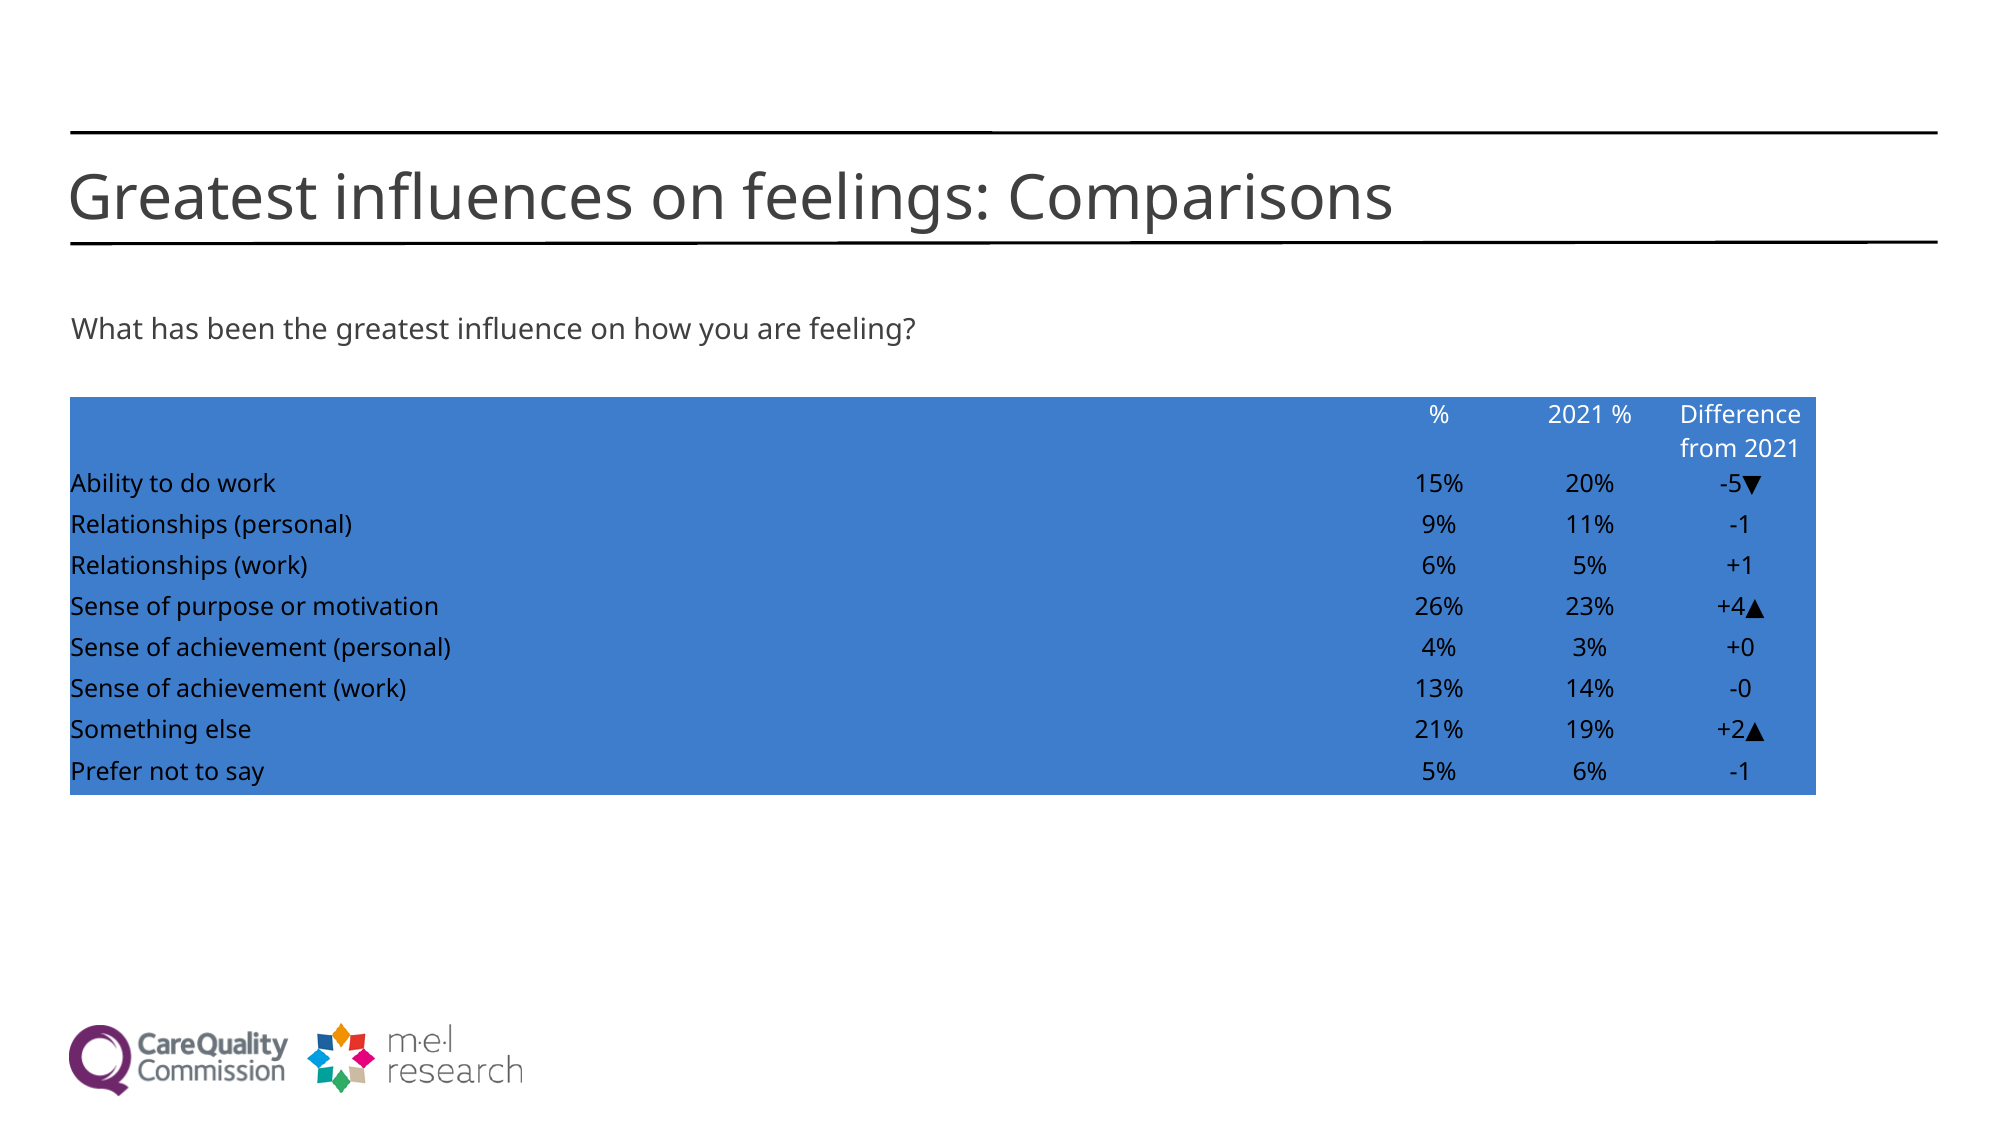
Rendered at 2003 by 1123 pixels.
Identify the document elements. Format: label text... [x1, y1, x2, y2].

table_cell 21% [1364, 712, 1515, 753]
table_cell 6% [1515, 753, 1665, 795]
table_cell Prefer not to say [70, 753, 1364, 795]
table_header 2021 % [1515, 397, 1665, 466]
table_cell 3% [1515, 630, 1665, 671]
table_cell 11% [1515, 507, 1665, 548]
table_cell -1 [1665, 753, 1816, 795]
table_cell 14% [1515, 671, 1665, 712]
table_header Difference from 2021 [1665, 397, 1816, 466]
table_cell 23% [1515, 589, 1665, 630]
table_cell 15% [1364, 466, 1515, 507]
table_cell 9% [1364, 507, 1515, 548]
table_cell -5▼ [1665, 466, 1816, 507]
table_cell Relationships (personal) [70, 507, 1364, 548]
table_cell Relationships (work) [70, 548, 1364, 589]
table_cell Sense of achievement (personal) [70, 630, 1364, 671]
table_cell Ability to do work [70, 466, 1364, 507]
title Greatest influences on feelings: Comparisons [67, 143, 1935, 232]
table_cell 5% [1364, 753, 1515, 795]
text_box What has been the greatest influence on how you are feeling? [71, 302, 1426, 345]
table_header [70, 397, 1364, 466]
table_cell +4▲ [1665, 589, 1816, 630]
picture [307, 1023, 522, 1093]
table_cell 19% [1515, 712, 1665, 753]
table_cell 26% [1364, 589, 1515, 630]
table_cell +1 [1665, 548, 1816, 589]
table_cell 4% [1364, 630, 1515, 671]
table_cell Sense of achievement (work) [70, 671, 1364, 712]
table_header % [1364, 397, 1515, 466]
table_cell Something else [70, 712, 1364, 753]
table_cell 6% [1364, 548, 1515, 589]
table_cell +0 [1665, 630, 1816, 671]
table_cell Sense of purpose or motivation [70, 589, 1364, 630]
table_cell -1 [1665, 507, 1816, 548]
table_cell -0 [1665, 671, 1816, 712]
table_cell 5% [1515, 548, 1665, 589]
picture [67, 1023, 291, 1099]
table_cell 13% [1364, 671, 1515, 712]
table_cell +2▲ [1665, 712, 1816, 753]
table_cell 20% [1515, 466, 1665, 507]
